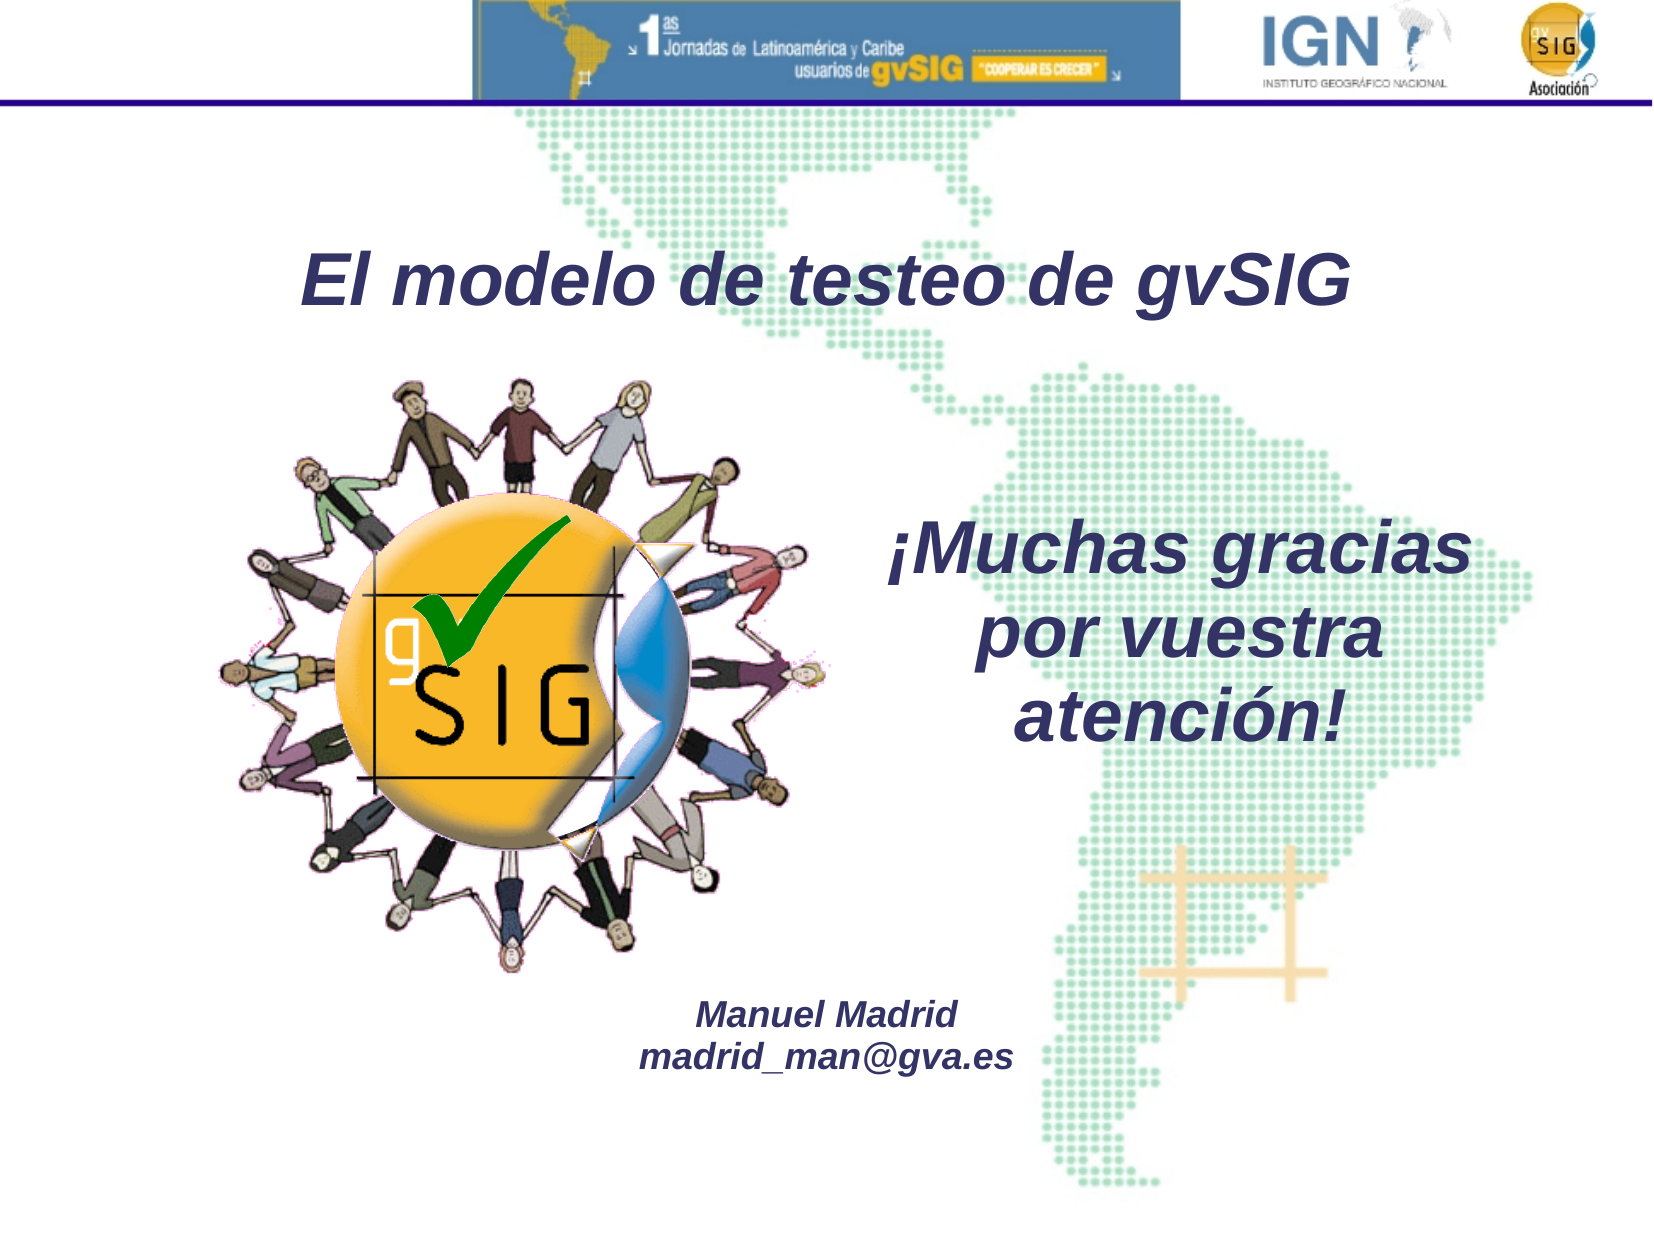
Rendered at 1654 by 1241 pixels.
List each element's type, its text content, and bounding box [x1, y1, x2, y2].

text_box ¡Muchas gracias por vuestra atención! [856, 498, 1506, 772]
picture [0, 0, 1653, 1238]
text_box Manuel Madrid madrid_man@gva.es [88, 986, 1565, 1088]
text_box El modelo de testeo de gvSIG [88, 230, 1565, 332]
